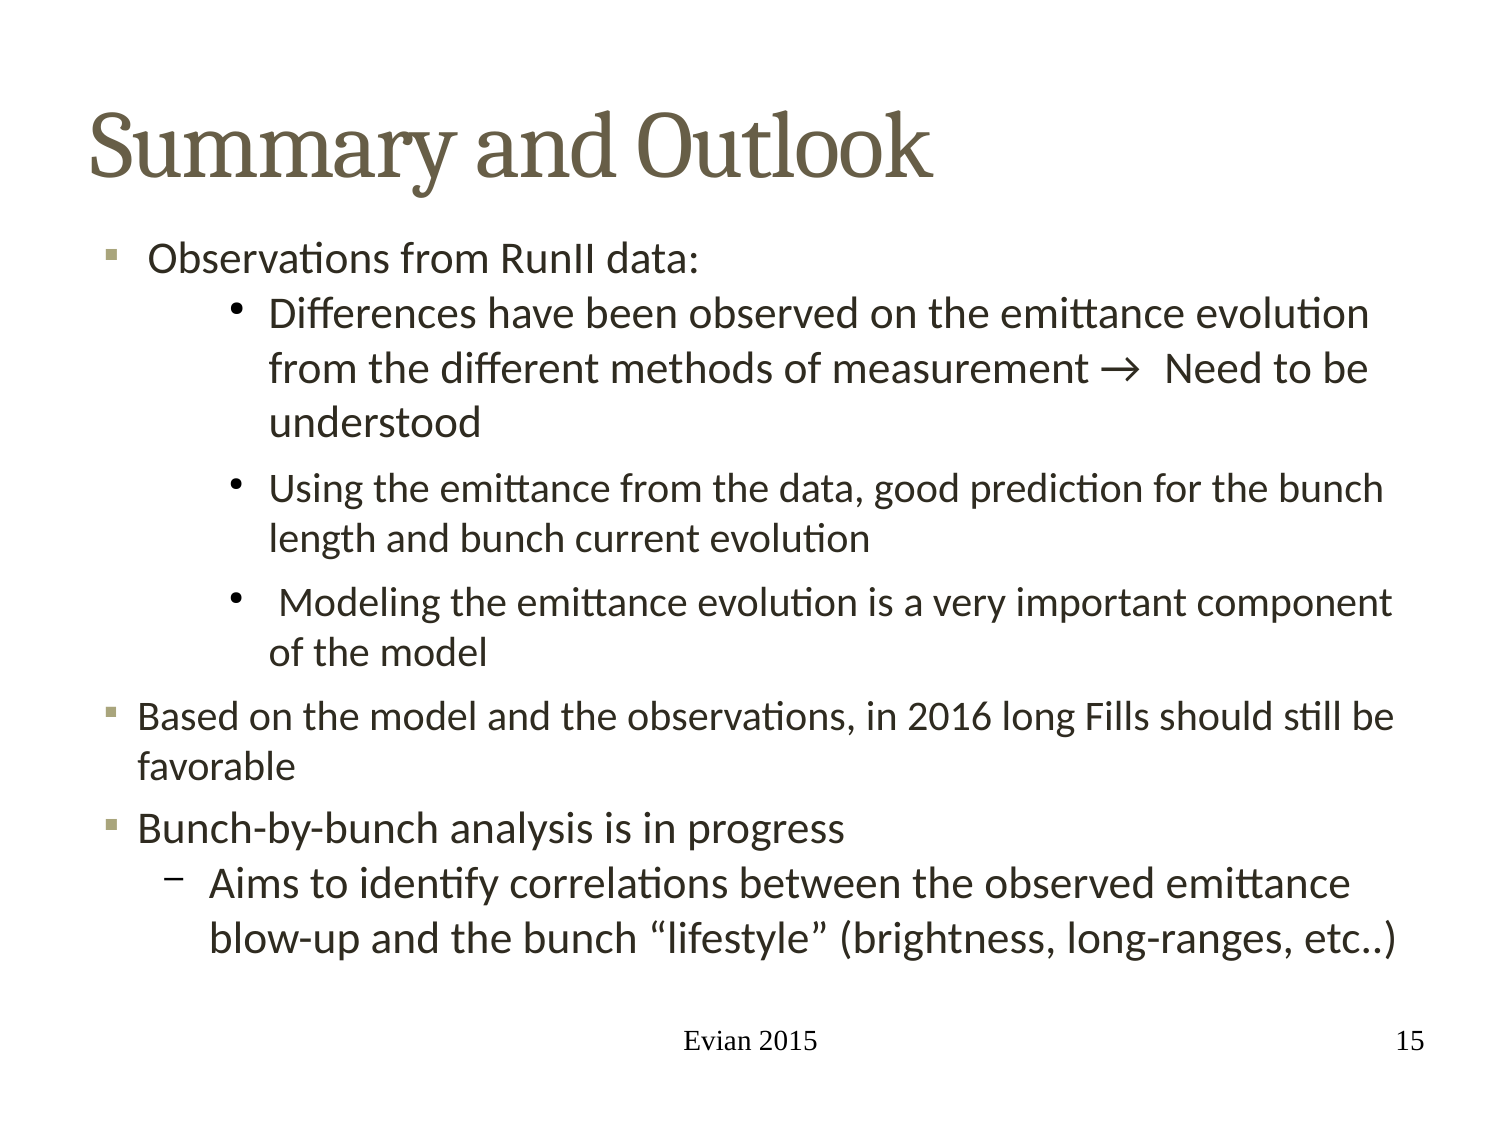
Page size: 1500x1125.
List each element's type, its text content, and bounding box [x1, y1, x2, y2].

list Observations from RunII data: Differences have been observed on the emittance evolution from the different methods of measurement → Need to be understood Using the emittance from the data, good prediction for the bunch length and bunch current evolution Modeling the emittance evolution is a very important component of the model Based on the model and the observations, in 2016 long Fills should still be favorable Bunch-by-bunch analysis is in progress Aims to identify correlations between the observed emittance blow-up and the bunch “lifestyle” (brightness, long-ranges, etc..) [75, 220, 1441, 1021]
title Summary and Outlook [75, 45, 1325, 220]
